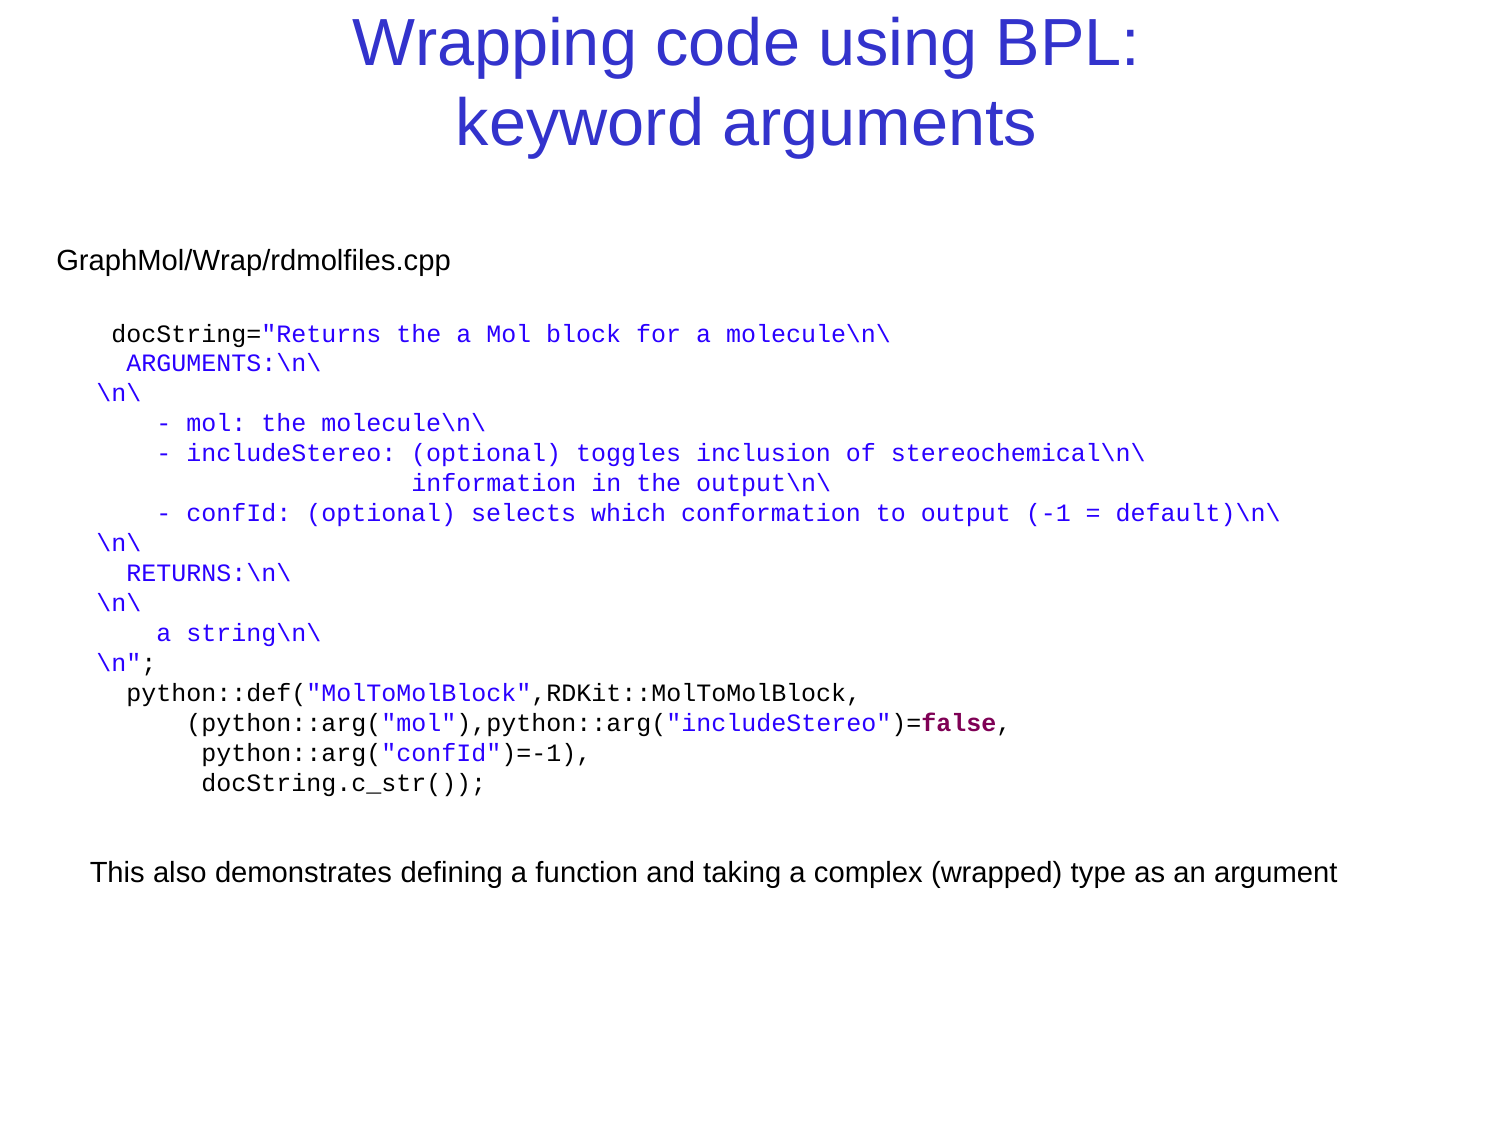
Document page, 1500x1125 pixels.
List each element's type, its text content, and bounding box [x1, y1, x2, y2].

text_box docString="Returns the a Mol block for a molecule\n\ ARGUMENTS:\n\ \n\ - mol: the molecule\n\ - includeStereo: (optional) toggles inclusion of stereochemical\n\ information in the output\n\ - confId: (optional) selects which conformation to output (-1 = default)\n\ \n\ RETURNS:\n\ \n\ a string\n\ \n"; python::def("MolToMolBlock",RDKit::MolToMolBlock, (python::arg("mol"),python::arg("includeStereo")=false, python::arg("confId")=-1), docString.c_str()); [81, 309, 1445, 804]
title Wrapping code using BPL: keyword arguments [77, 0, 1416, 167]
text_box This also demonstrates defining a function and taking a complex (wrapped) type as an argument [75, 845, 1355, 897]
text_box GraphMol/Wrap/rdmolfiles.cpp [41, 233, 467, 284]
